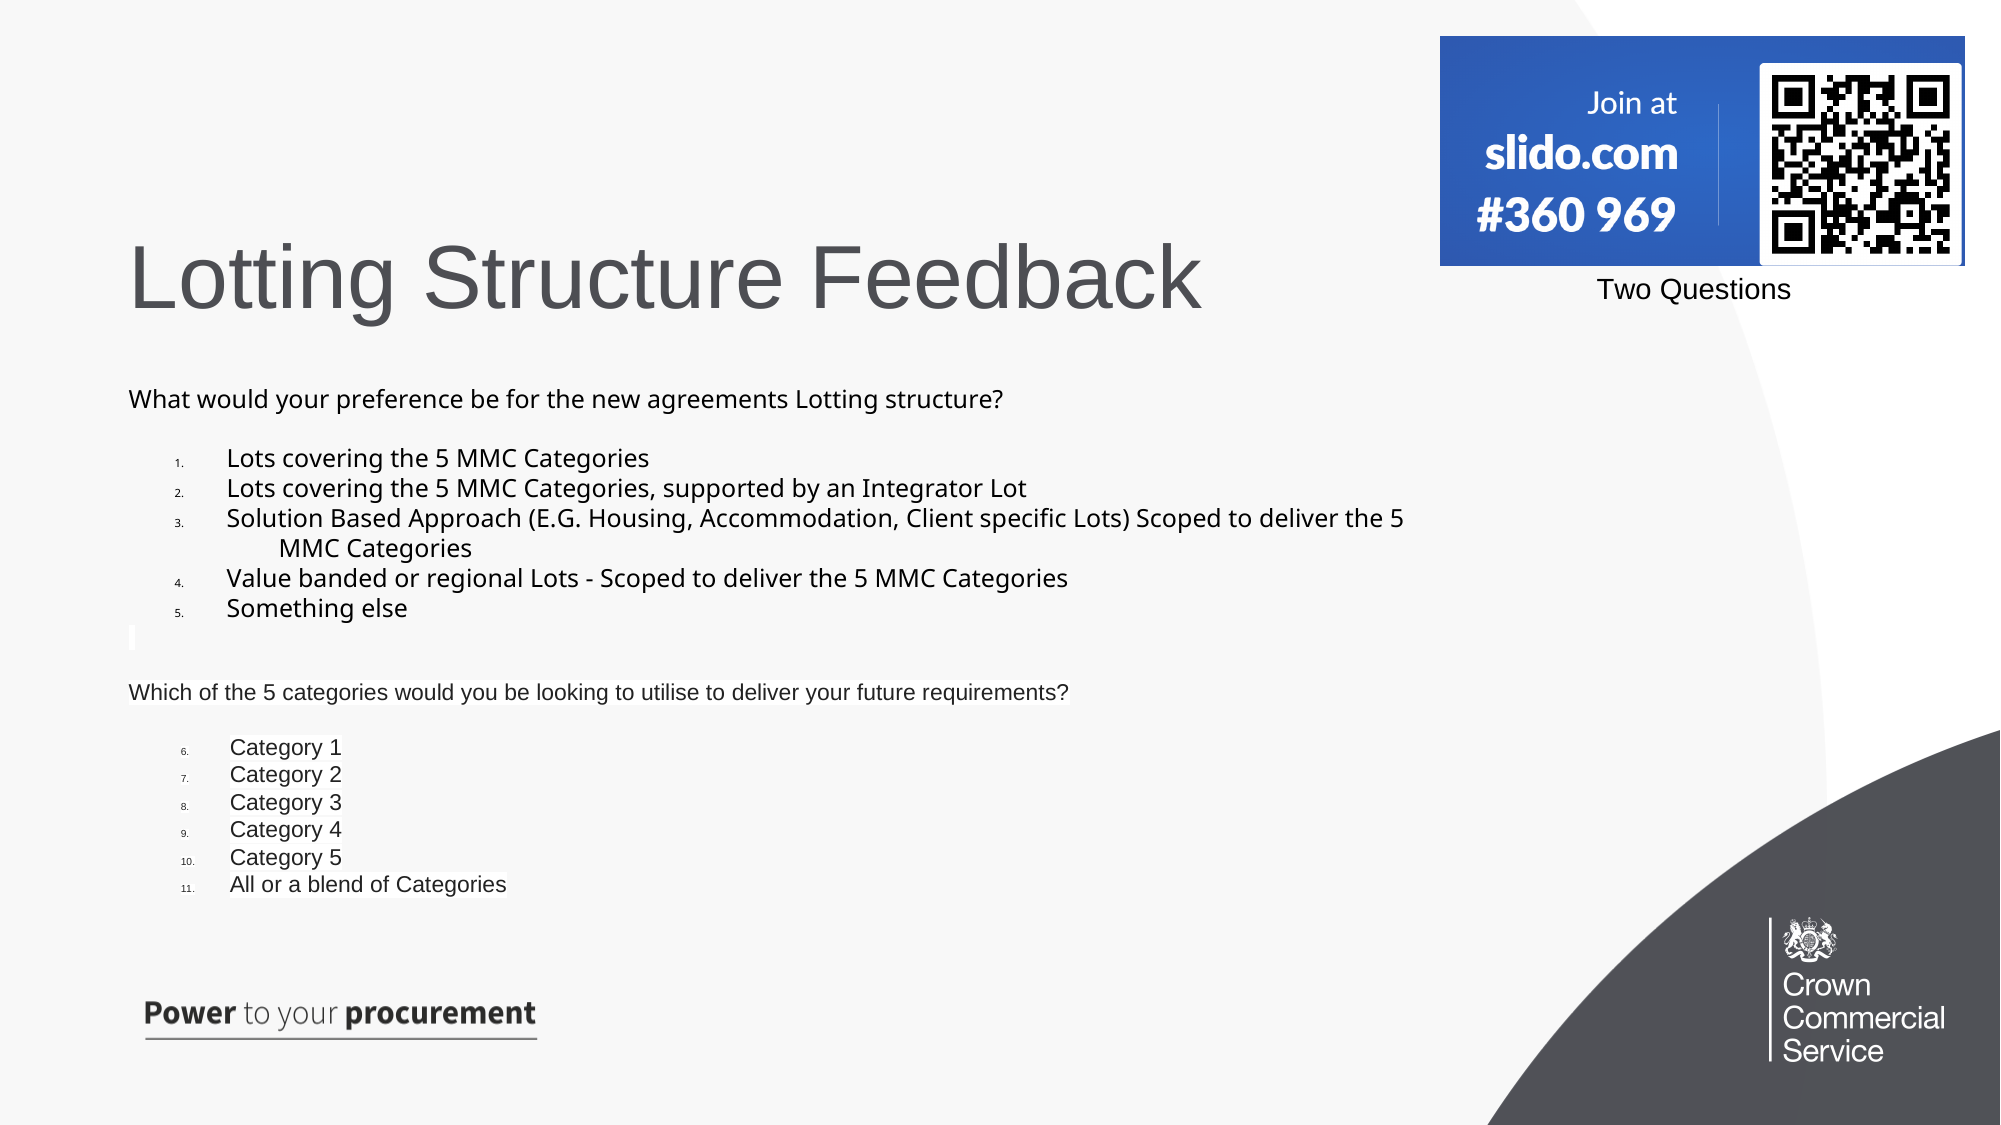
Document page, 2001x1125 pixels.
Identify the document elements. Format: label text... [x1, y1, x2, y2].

text_box Two Questions [1581, 255, 1898, 322]
picture [1440, 36, 1965, 266]
title Lotting Structure Feedback [128, 219, 1922, 358]
subtitle What would your preference be for the new agreements Lotting structure? Lots covering the 5 MMC Categories Lots covering the 5 MMC Categories, supported by an Integrator Lot Solution Based Approach (E.G. Housing, Accommodation, Client specific Lots) Scoped to deliver the 5 MMC Categories Value banded or regional Lots - Scoped to deliver the 5 MMC Categories Something else Which of the 5 categories would you be looking to utilise to deliver your future requirements? Category 1 Category 2 Category 3 Category 4 Category 5 All or a blend of Categories [128, 383, 1465, 1063]
